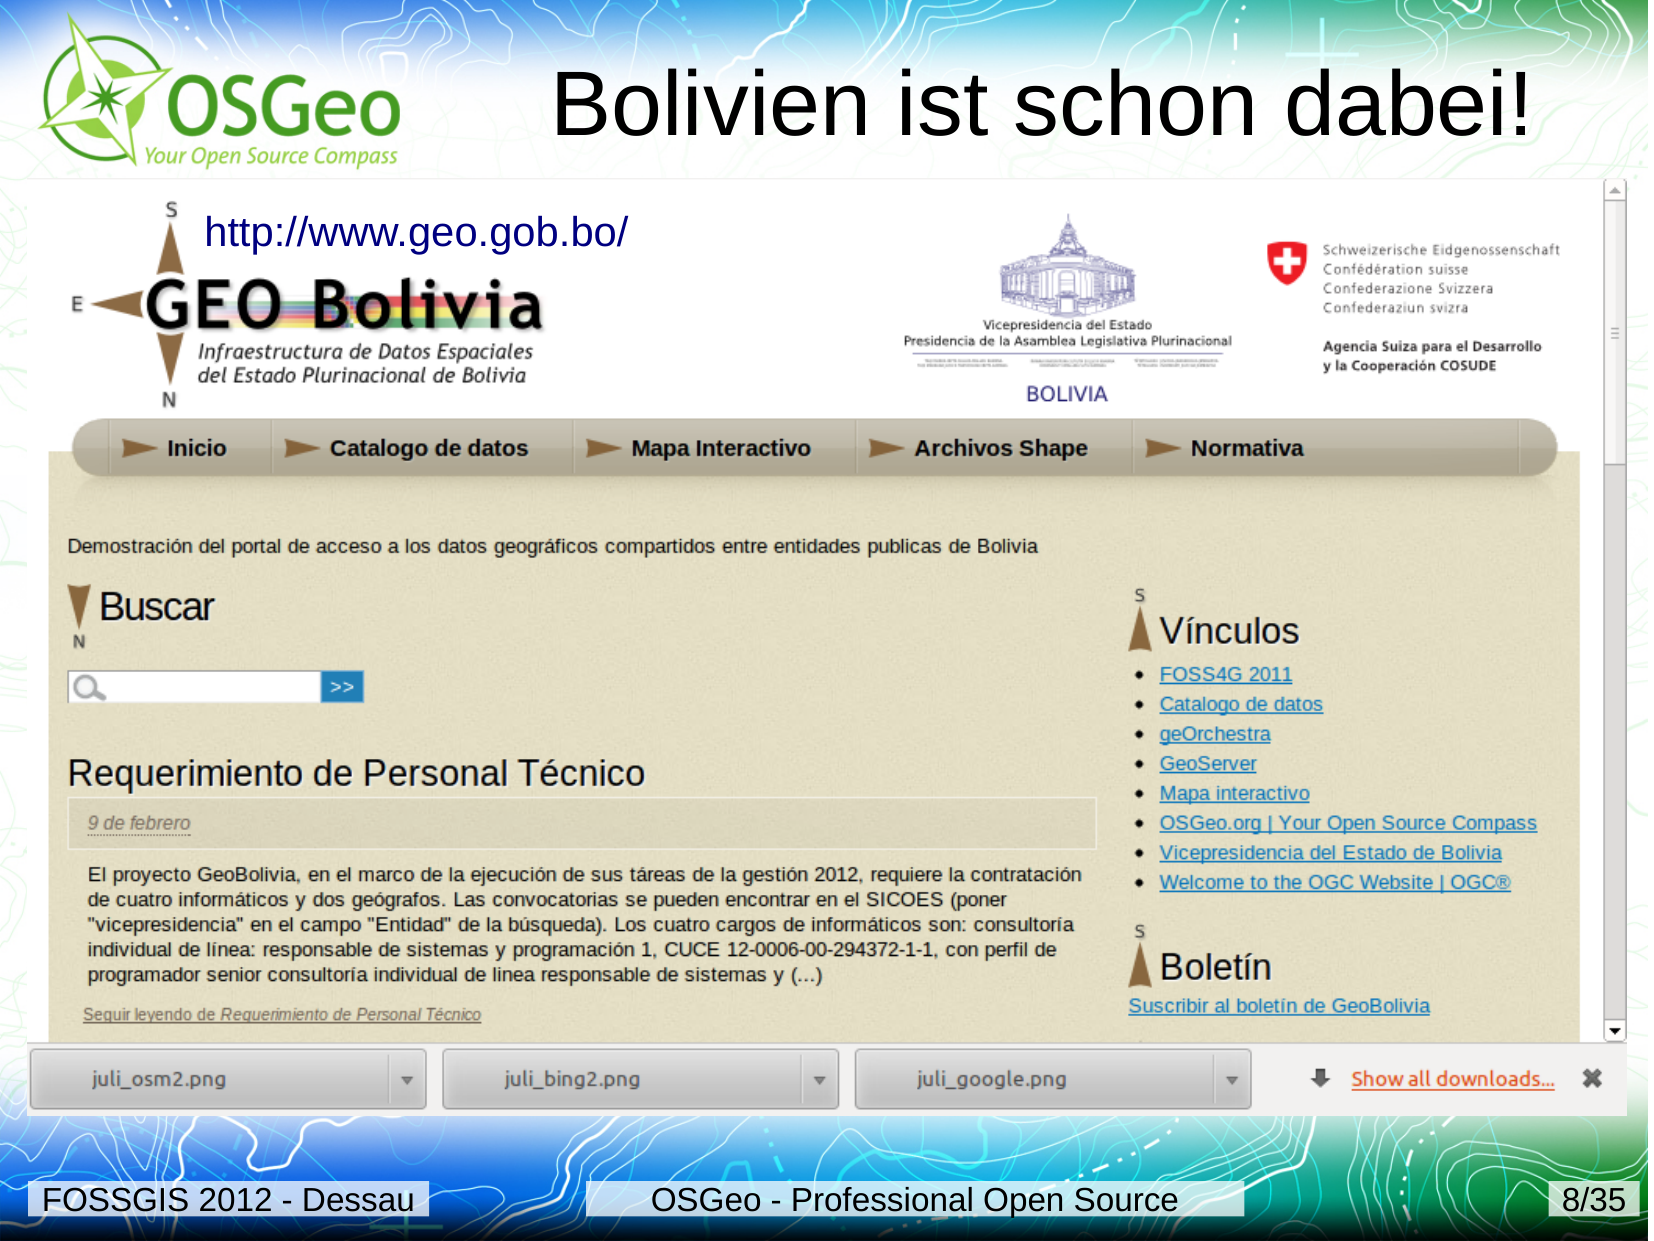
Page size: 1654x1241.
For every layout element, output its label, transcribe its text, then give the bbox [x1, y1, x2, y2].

picture [0, 0, 1648, 1241]
title Bolivien ist schon dabei! [430, 29, 1536, 178]
text_box http://www.geo.gob.bo/ [189, 201, 693, 268]
